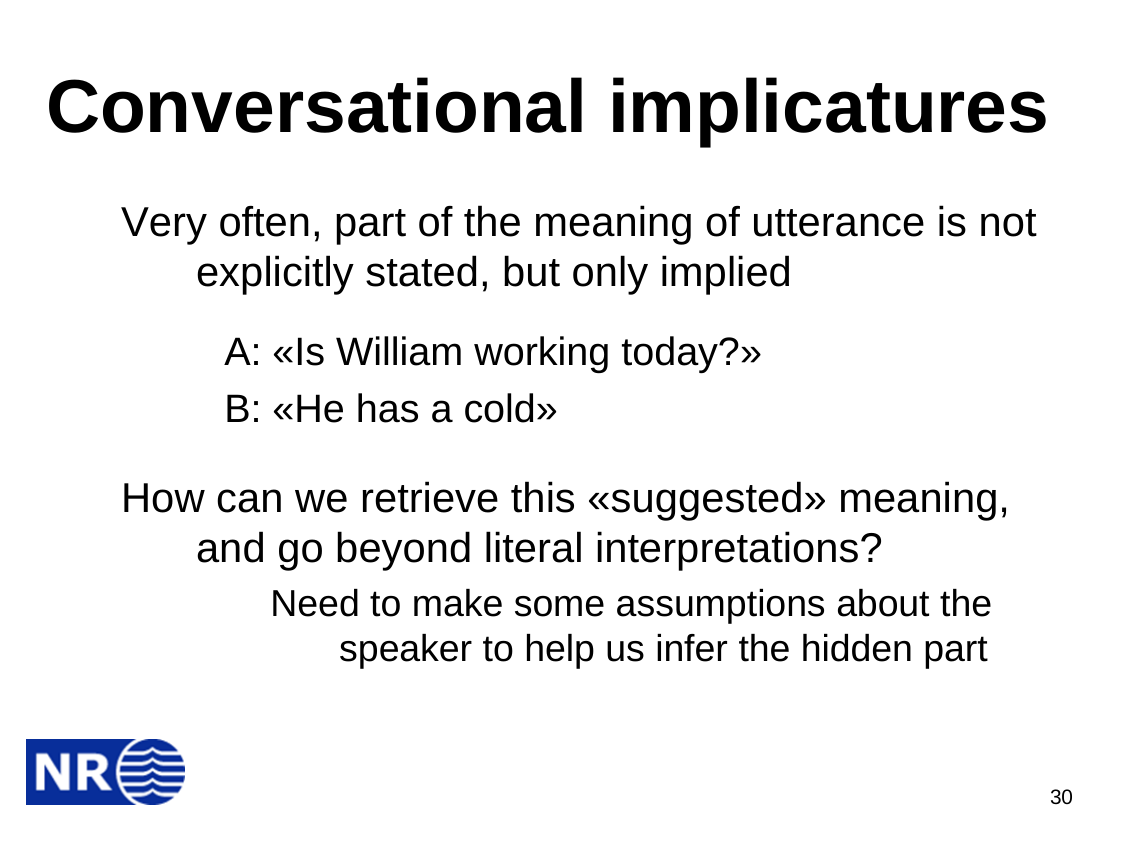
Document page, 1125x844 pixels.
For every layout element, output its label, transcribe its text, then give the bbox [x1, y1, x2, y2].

text_box [1035, 776, 1095, 812]
title Conversational implicatures [30, 32, 1095, 157]
text_box A: «Is William working today?» B: «He has a cold» [219, 340, 772, 434]
list Very often, part of the meaning of utterance is not explicitly stated, but only implied How can we retrieve this «suggested» meaning, and go beyond literal interpretations? Need to make some assumptions about the speaker to help us infer the hidden part [30, 187, 1071, 694]
